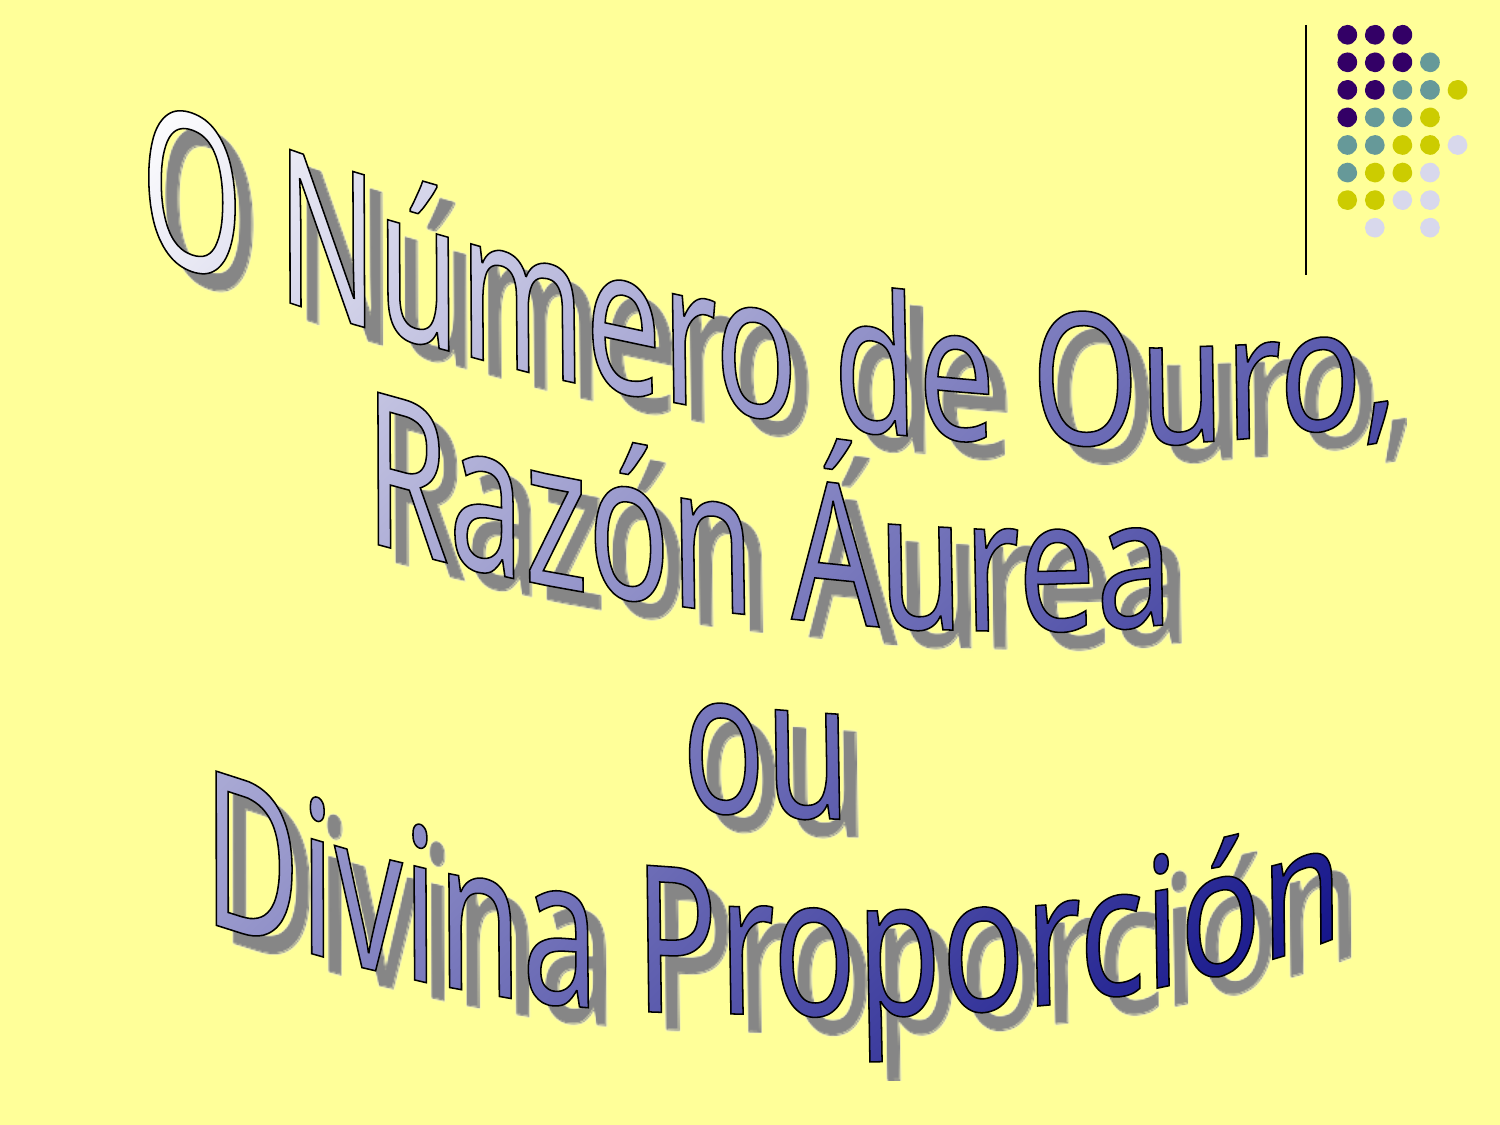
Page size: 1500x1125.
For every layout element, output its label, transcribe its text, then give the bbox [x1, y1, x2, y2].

text_box O Número de Ouro, Razón Áurea ou Divina Proporción [681, 497, 745, 615]
text_box O Número de Ouro, Razón Áurea ou Divina Proporción [1039, 311, 1131, 447]
text_box O Número de Ouro, Razón Áurea ou Divina Proporción [387, 219, 449, 352]
text_box O Número de Ouro, Razón Áurea ou Divina Proporción [1149, 346, 1214, 446]
text_box O Número de Ouro, Razón Áurea ou Divina Proporción [1025, 529, 1089, 633]
text_box O Número de Ouro, Razón Áurea ou Divina Proporción [925, 335, 989, 443]
text_box O Número de Ouro, Razón Áurea ou Divina Proporción [791, 481, 880, 628]
text_box O Número de Ouro, Razón Áurea ou Divina Proporción [377, 392, 447, 563]
text_box O Número de Ouro, Razón Áurea ou Divina Proporción [775, 709, 840, 820]
text_box O Número de Ouro, Razón Áurea ou Divina Proporción [334, 845, 403, 971]
text_box O Número de Ouro, Razón Áurea ou Divina Proporción [595, 486, 663, 602]
text_box O Número de Ouro, Razón Áurea ou Divina Proporción [780, 907, 849, 1018]
text_box O Número de Ouro, Razón Áurea ou Divina Proporción [1035, 900, 1079, 1007]
text_box O Número de Ouro, Razón Áurea ou Divina Proporción [647, 865, 711, 1013]
text_box O Número de Ouro, Razón Áurea ou Divina Proporción [1155, 889, 1170, 989]
text_box O Número de Ouro, Razón Áurea ou Divina Proporción [448, 873, 512, 999]
text_box O Número de Ouro, Razón Áurea ou Divina Proporción [592, 280, 655, 397]
text_box O Número de Ouro, Razón Áurea ou Divina Proporción [414, 865, 427, 983]
text_box O Número de Ouro, Razón Áurea ou Divina Proporción [1211, 833, 1239, 869]
text_box O Número de Ouro, Razón Áurea ou Divina Proporción [1086, 894, 1140, 997]
text_box O Número de Ouro, Razón Áurea ou Divina Proporción [729, 905, 773, 1015]
text_box O Número de Ouro, Razón Áurea ou Divina Proporción [470, 243, 575, 383]
text_box O Número de Ouro, Razón Áurea ou Divina Proporción [840, 287, 908, 436]
text_box O Número de Ouro, Razón Áurea ou Divina Proporción [1235, 341, 1280, 440]
text_box O Número de Ouro, Razón Áurea ou Divina Proporción [529, 470, 584, 593]
text_box O Número de Ouro, Razón Áurea ou Divina Proporción [949, 906, 1018, 1013]
text_box O Número de Ouro, Razón Áurea ou Divina Proporción [454, 456, 514, 579]
text_box O Número de Ouro, Razón Áurea ou Divina Proporción [689, 703, 758, 815]
text_box O Número de Ouro, Razón Áurea ou Divina Proporción [148, 110, 236, 274]
text_box O Número de Ouro, Razón Áurea ou Divina Proporción [722, 307, 791, 419]
text_box O Número de Ouro, Razón Áurea ou Divina Proporción [888, 523, 953, 631]
text_box O Número de Ouro, Razón Áurea ou Divina Proporción [672, 293, 715, 405]
text_box O Número de Ouro, Razón Áurea ou Divina Proporción [1102, 527, 1163, 630]
text_box O Número de Ouro, Razón Áurea ou Divina Proporción [867, 909, 934, 1062]
text_box O Número de Ouro, Razón Áurea ou Divina Proporción [1187, 876, 1254, 977]
text_box O Número de Ouro, Razón Áurea ou Divina Proporción [311, 838, 324, 958]
text_box O Número de Ouro, Razón Áurea ou Divina Proporción [1271, 853, 1333, 960]
text_box O Número de Ouro, Razón Áurea ou Divina Proporción [1286, 337, 1355, 433]
text_box O Número de Ouro, Razón Áurea ou Divina Proporción [289, 149, 365, 328]
text_box O Número de Ouro, Razón Áurea ou Divina Proporción [216, 771, 293, 936]
text_box O Número de Ouro, Razón Áurea ou Divina Proporción [974, 528, 1018, 632]
text_box O Número de Ouro, Razón Áurea ou Divina Proporción [528, 890, 589, 1008]
